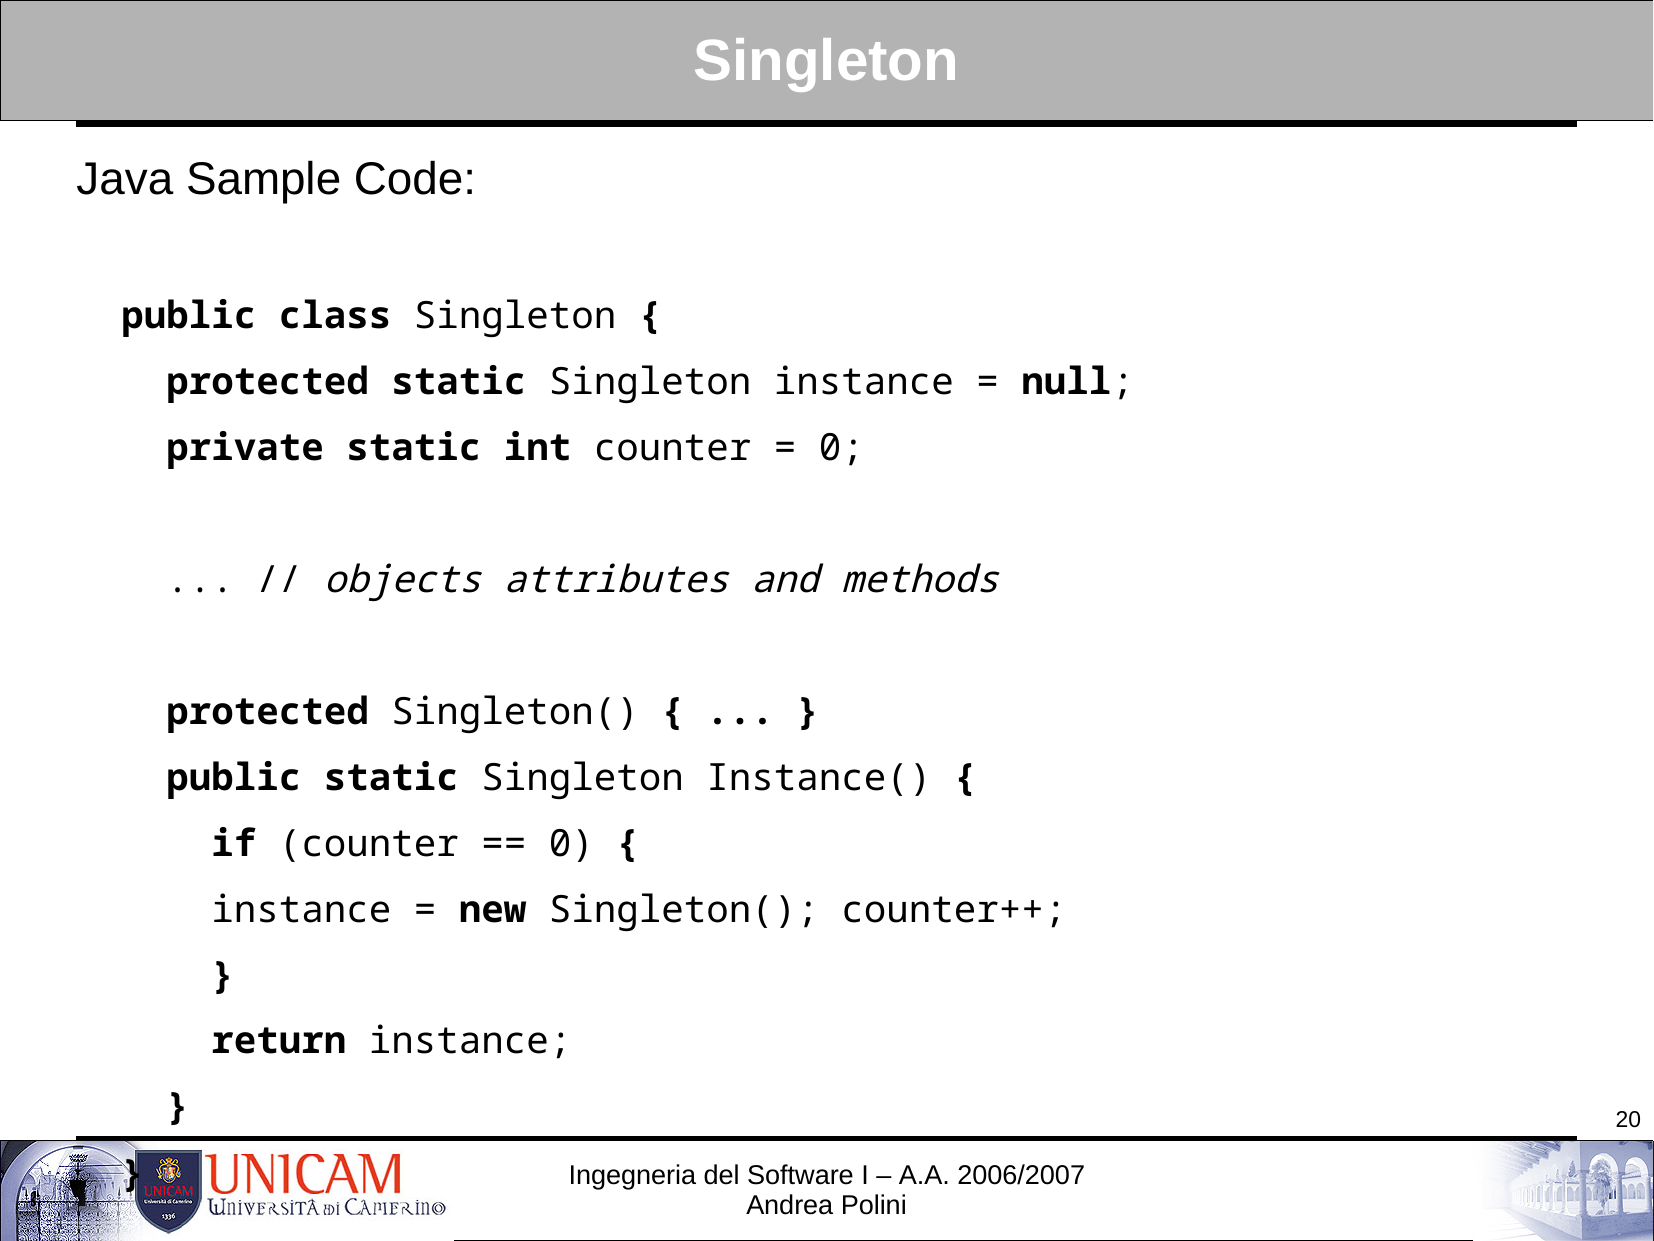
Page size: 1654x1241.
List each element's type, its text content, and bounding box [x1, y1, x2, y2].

title Singleton [0, 0, 1653, 121]
list Java Sample Code: public class Singleton { protected static Singleton instance = null; private static int counter = 0; ... // objects attributes and methods protected Singleton() { ... } public static Singleton Instance() { if (counter == 0) { instance = new Singleton(); counter++; } return instance; } } [76, 152, 1577, 1135]
picture [0, 1141, 454, 1241]
picture [1473, 1141, 1654, 1241]
